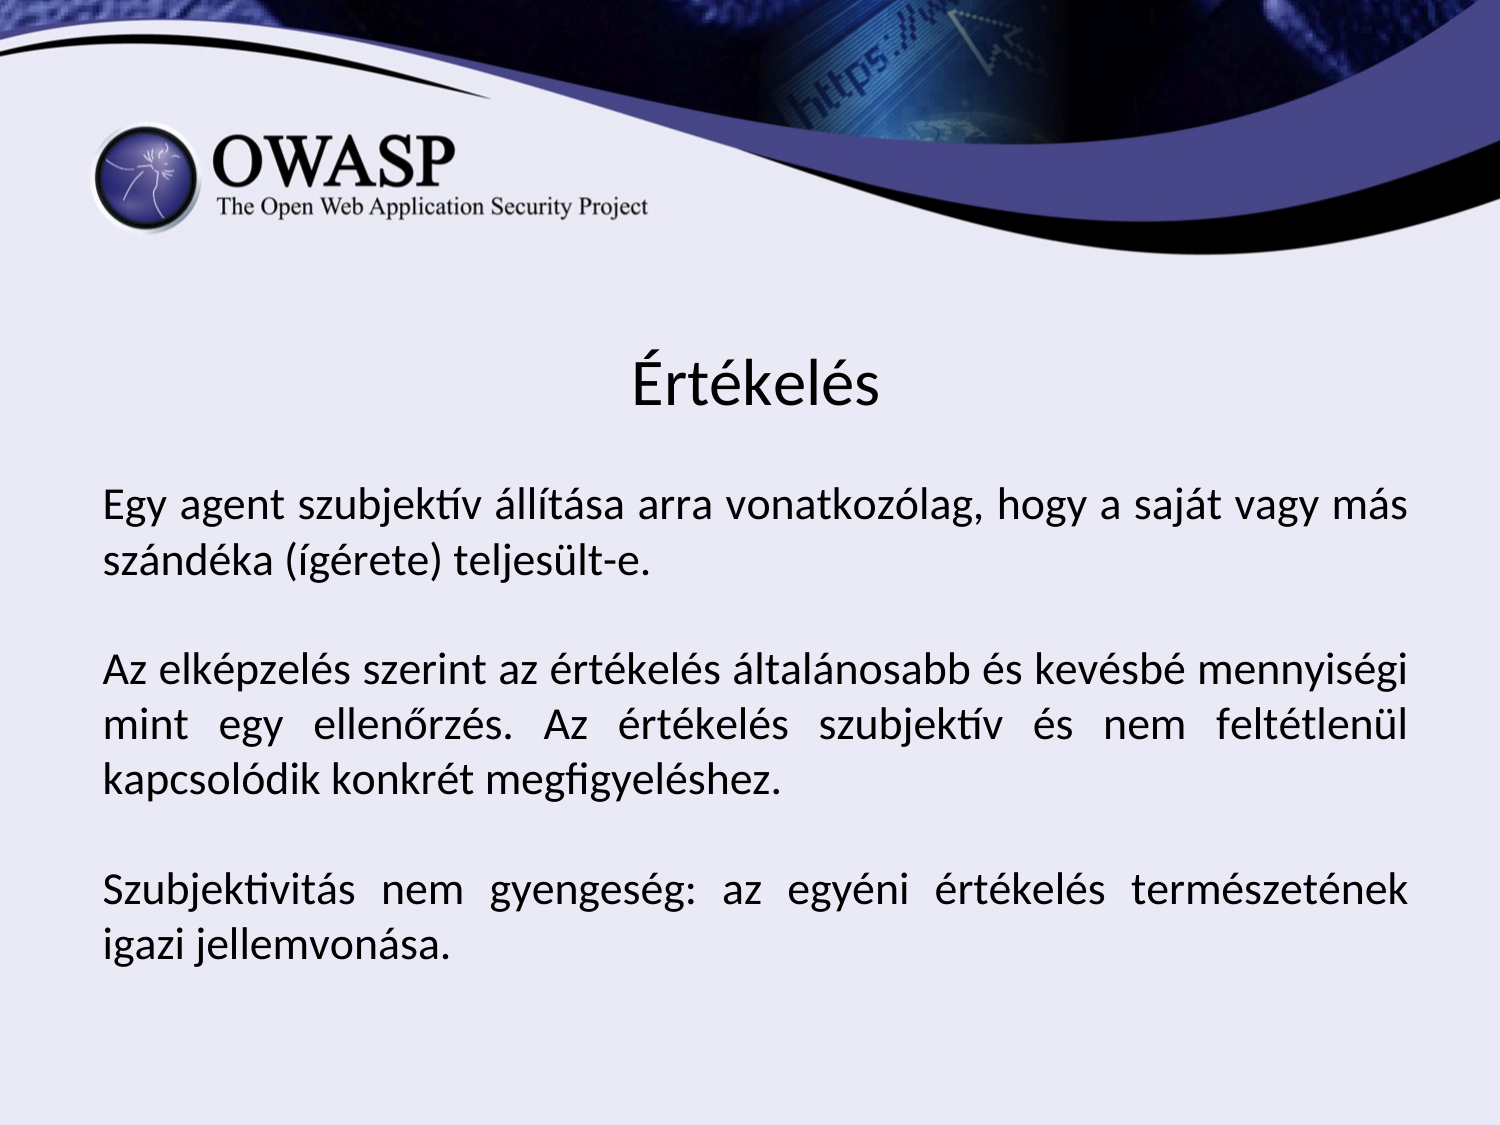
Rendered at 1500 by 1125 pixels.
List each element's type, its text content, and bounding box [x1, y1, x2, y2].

text_box Értékelés Egy agent szubjektív állítása arra vonatkozólag, hogy a saját vagy más szándéka (ígérete) teljesült-e. Az elképzelés szerint az értékelés általánosabb és kevésbé mennyiségi mint egy ellenőrzés. Az értékelés szubjektív és nem feltétlenül kapcsolódik konkrét megfigyeléshez. Szubjektivitás nem gyengeség: az egyéni értékelés természetének igazi jellemvonása. [87, 331, 1425, 1032]
picture [0, 0, 1500, 1125]
